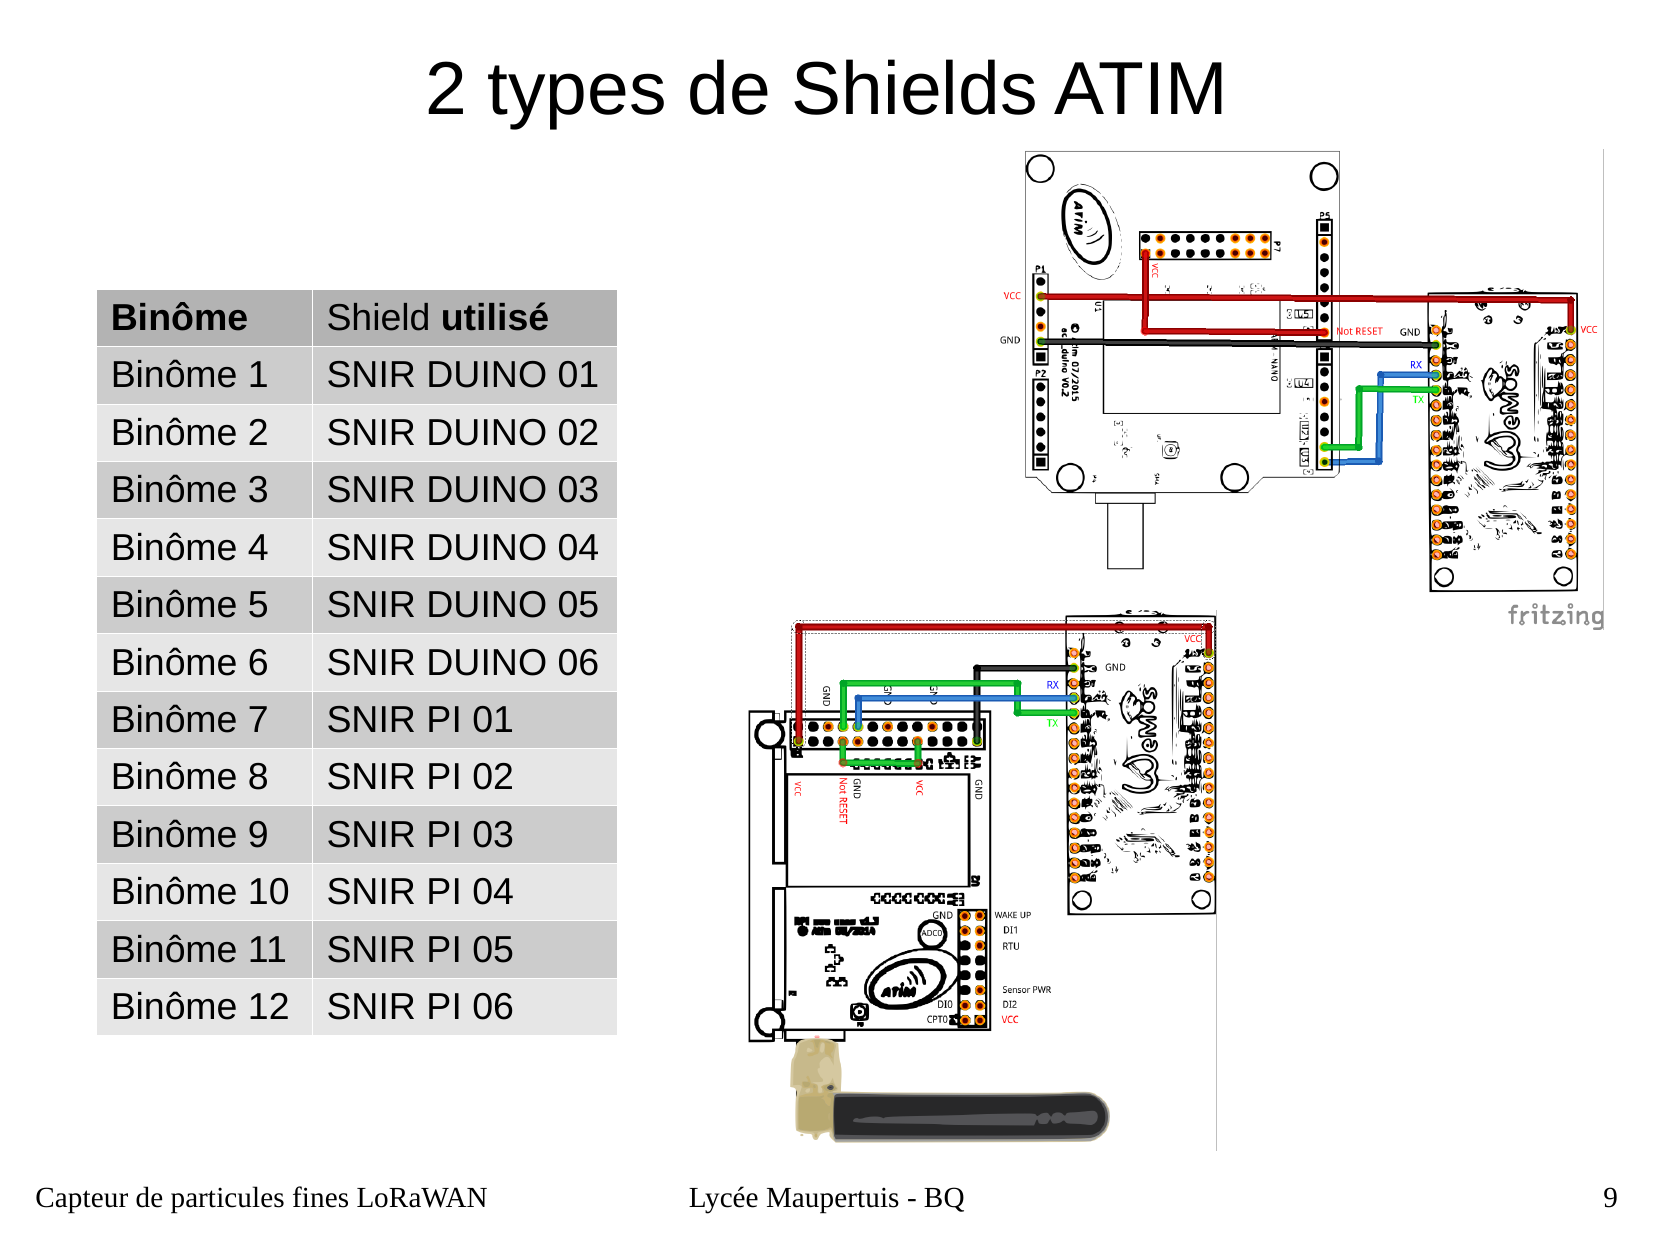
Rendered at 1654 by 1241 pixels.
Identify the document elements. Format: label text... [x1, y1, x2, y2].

title 2 types de Shields ATIM [35, 35, 1619, 142]
table_cell SNIR PI 04 [313, 864, 617, 920]
picture [713, 149, 1604, 1151]
table_cell SNIR DUINO 04 [313, 519, 617, 576]
table_cell Binôme 2 [97, 405, 312, 461]
table_cell Binôme 12 [97, 979, 312, 1035]
table_cell SNIR DUINO 03 [313, 462, 617, 518]
table_cell SNIR PI 05 [313, 921, 617, 978]
table_cell Binôme 7 [97, 692, 312, 748]
table_cell SNIR DUINO 05 [313, 577, 617, 633]
table_header Binôme [97, 290, 312, 346]
table_cell SNIR PI 01 [313, 692, 617, 748]
table_cell SNIR DUINO 06 [313, 634, 617, 691]
table_header Shield utilisé [313, 290, 617, 346]
table_cell SNIR DUINO 01 [313, 347, 617, 404]
table_cell Binôme 5 [97, 577, 312, 633]
table_cell Binôme 8 [97, 749, 312, 805]
table_cell Binôme 9 [97, 806, 312, 863]
table_cell Binôme 4 [97, 519, 312, 576]
table_cell SNIR PI 06 [313, 979, 617, 1035]
table_cell Binôme 3 [97, 462, 312, 518]
table_cell SNIR PI 02 [313, 749, 617, 805]
table_cell Binôme 11 [97, 921, 312, 978]
table_cell Binôme 10 [97, 864, 312, 920]
table_cell SNIR DUINO 02 [313, 405, 617, 461]
table_cell SNIR PI 03 [313, 806, 617, 863]
table_cell Binôme 6 [97, 634, 312, 691]
table_cell Binôme 1 [97, 347, 312, 404]
